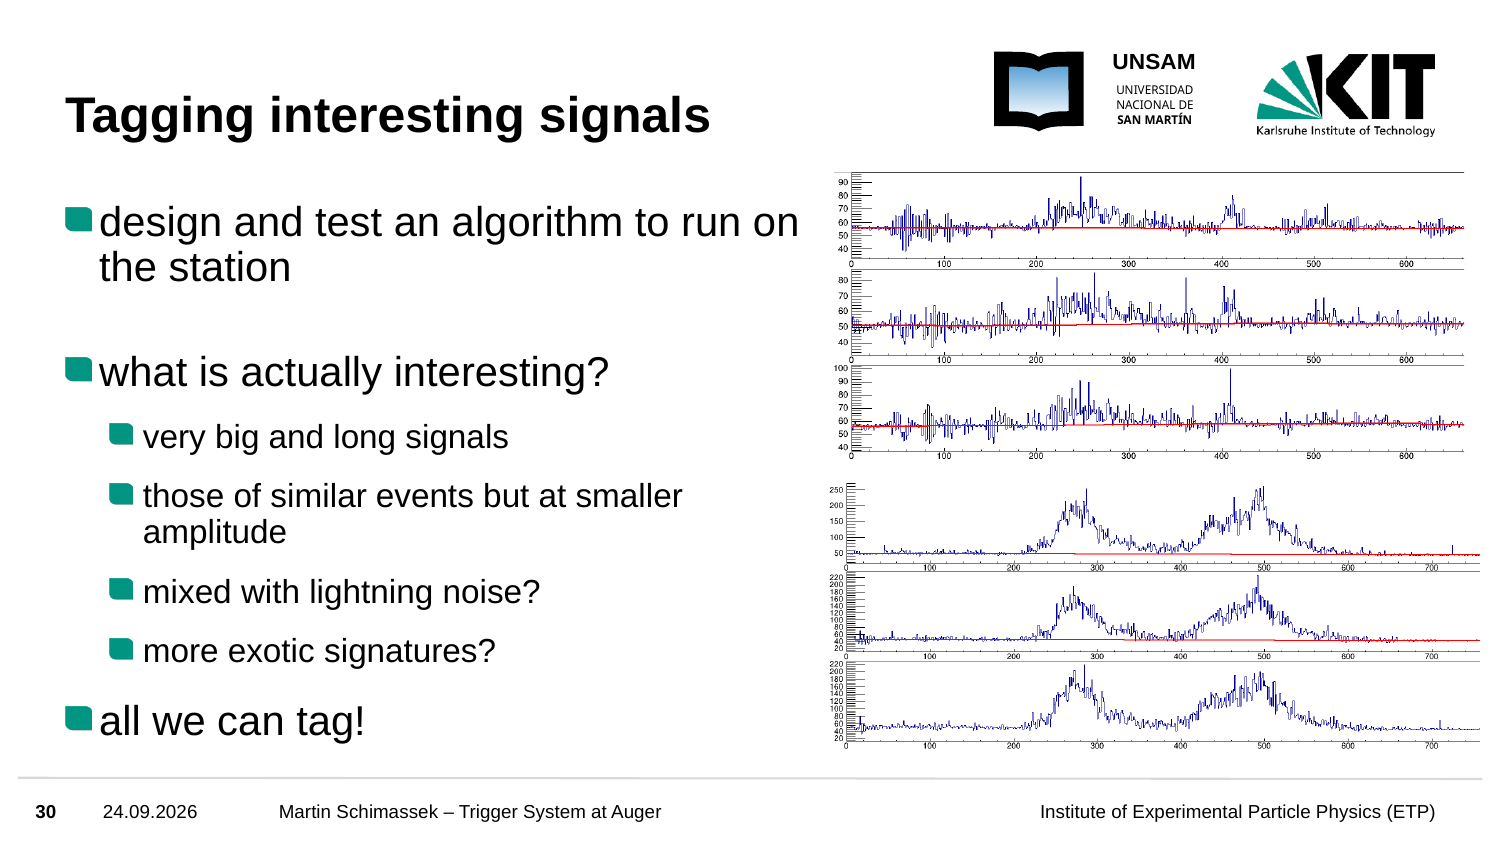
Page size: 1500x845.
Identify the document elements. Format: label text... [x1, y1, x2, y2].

title Tagging interesting signals [64, 48, 1192, 144]
picture [1257, 54, 1435, 137]
slide_number <number> [35, 778, 89, 844]
picture [828, 483, 1480, 750]
list design and test an algorithm to run on the station what is actually interesting? very big and long signals those of similar events but at smaller amplitude mixed with lightning noise? more exotic signatures? all we can tag! [65, 200, 811, 736]
slide_number 01.11.2021 [102, 778, 272, 844]
picture [834, 172, 1465, 459]
